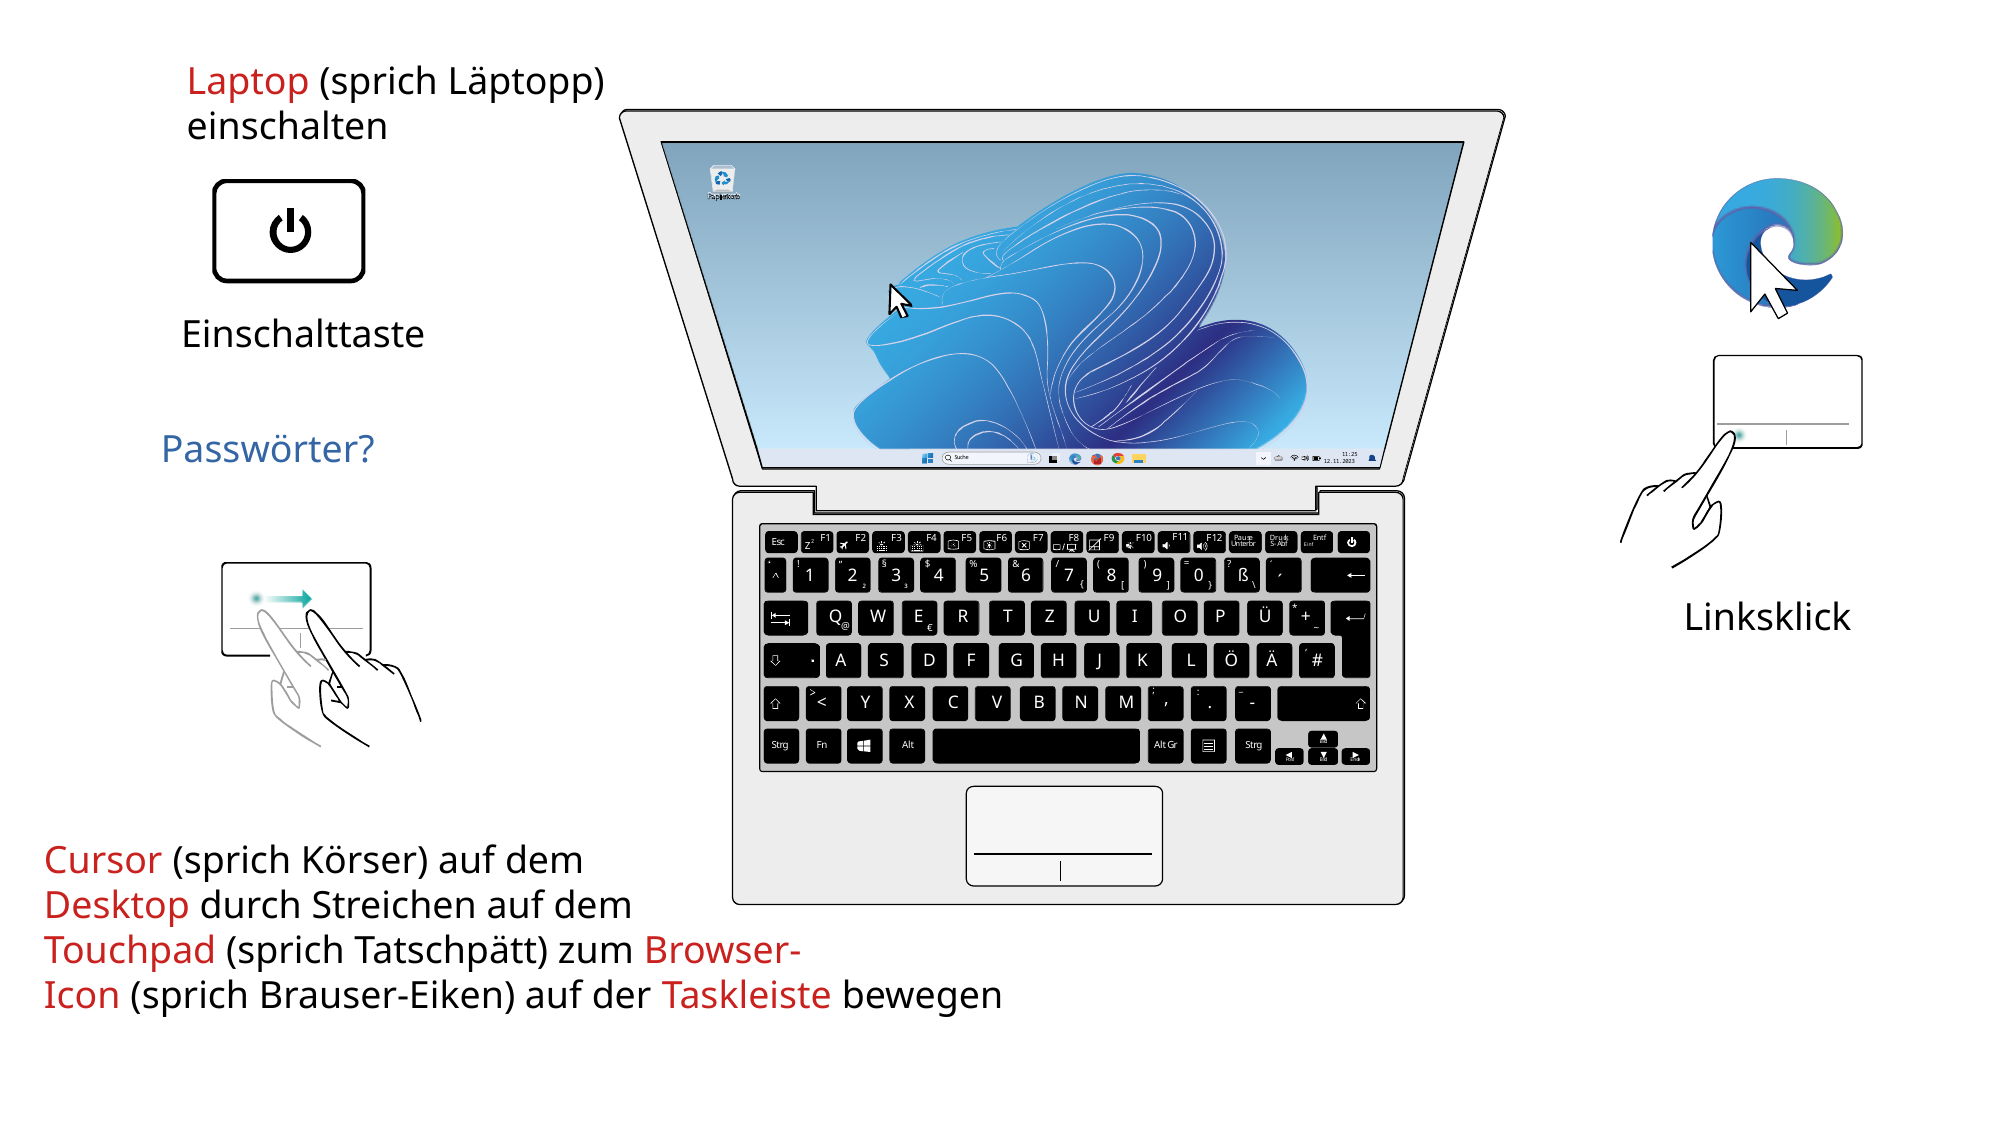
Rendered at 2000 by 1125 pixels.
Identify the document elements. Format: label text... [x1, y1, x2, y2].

picture [1712, 177, 1844, 320]
text_box Passwörter? [145, 415, 385, 473]
text_box Linksklick [1668, 585, 1877, 646]
picture [221, 562, 422, 748]
picture [618, 108, 1506, 906]
text_box Laptop (sprich Läptopp) einschalten [171, 49, 620, 155]
text_box Cursor (sprich Körser) auf dem Desktop durch Streichen auf dem Touchpad (sprich Tatschpätt) zum Browser- Icon (sprich Brauser-Eiken) auf der Taskleiste bewegen [29, 829, 1019, 1024]
picture [1620, 354, 1863, 570]
text_box Einschalttaste [166, 302, 441, 363]
picture [212, 179, 366, 285]
